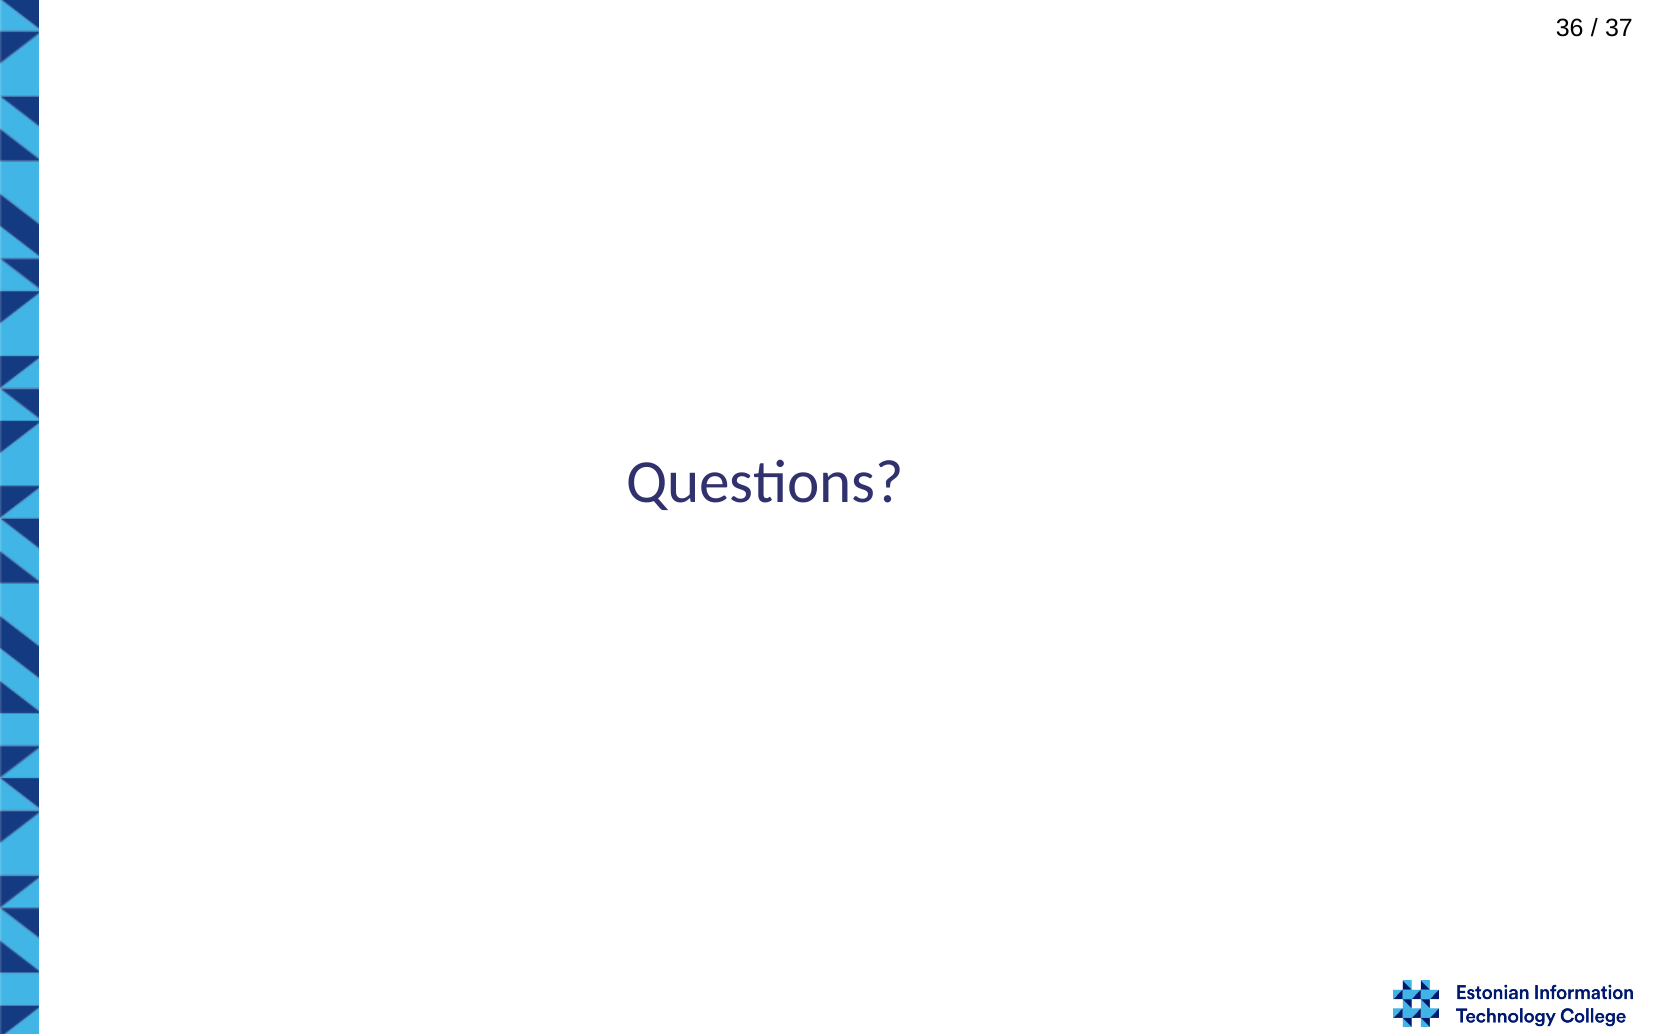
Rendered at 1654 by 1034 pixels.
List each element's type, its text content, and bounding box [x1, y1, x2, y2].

picture [1393, 980, 1633, 1027]
title Questions? [625, 431, 1044, 544]
